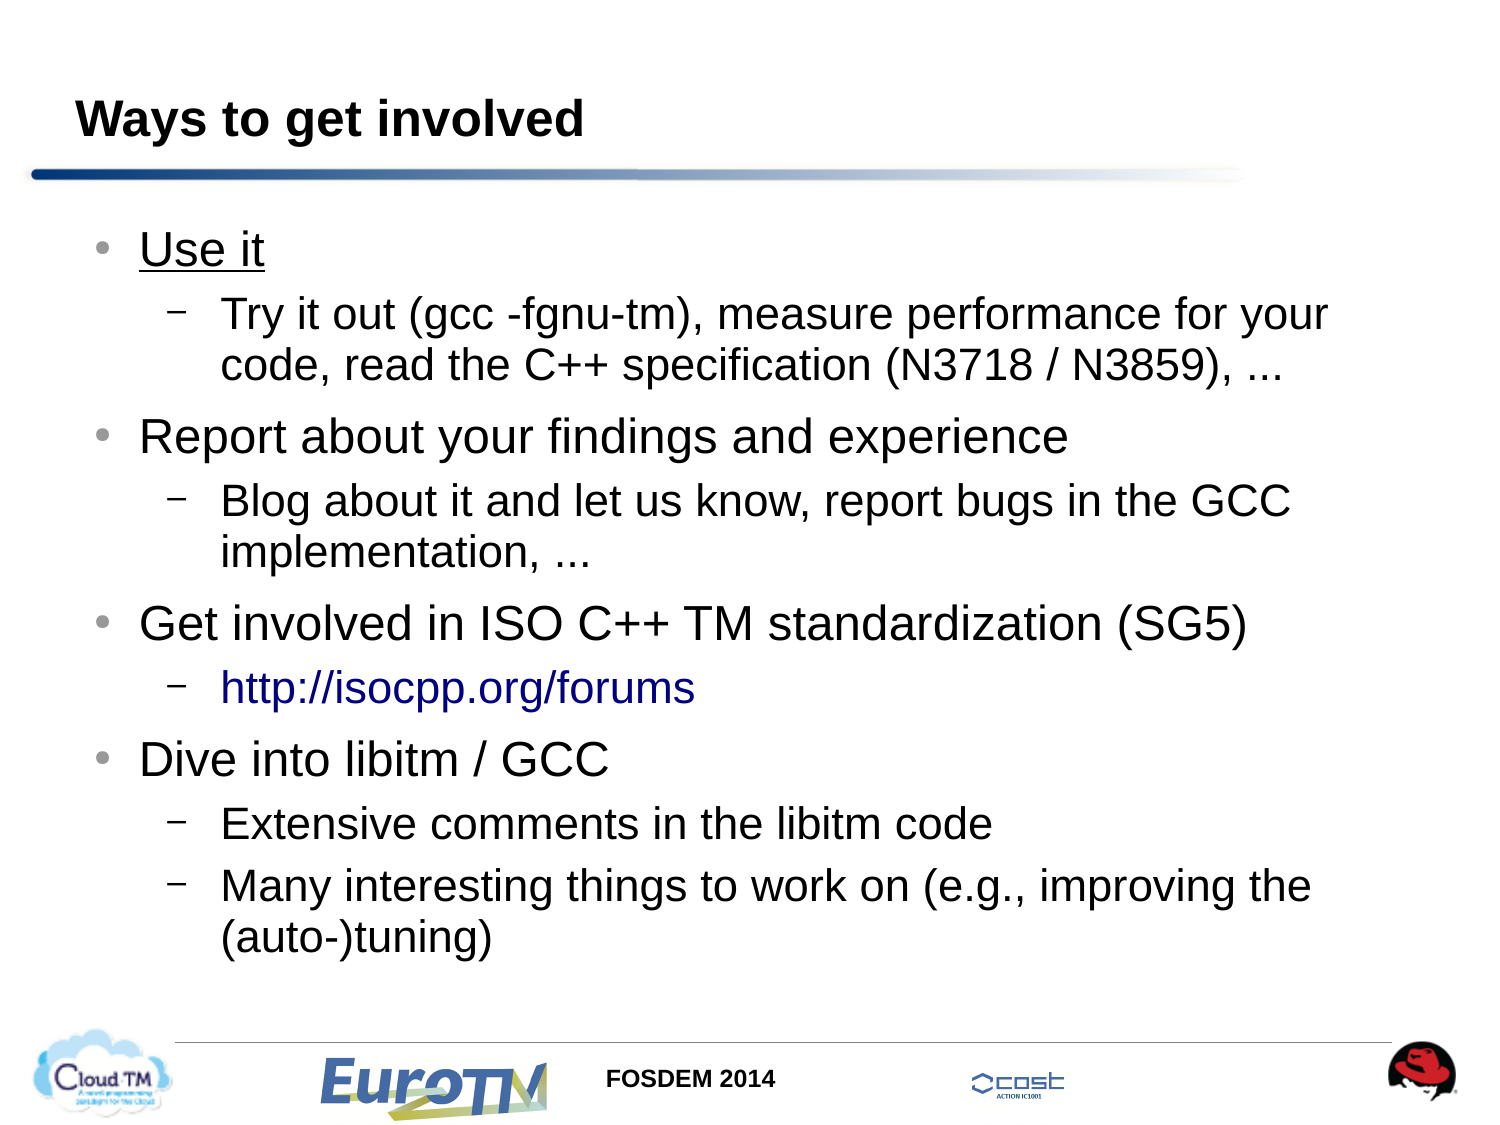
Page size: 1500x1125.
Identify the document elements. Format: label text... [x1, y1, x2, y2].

picture [16, 160, 75, 189]
title Ways to get involved [75, 34, 1425, 205]
picture [1387, 1039, 1463, 1110]
picture [315, 1053, 555, 1125]
picture [29, 1025, 175, 1120]
list Use it Try it out (gcc -fgnu-tm), measure performance for your code, read the C++ specification (N3718 / N3859), ... Report about your findings and experience Blog about it and let us know, report bugs in the GCC implementation, ... Get involved in ISO C++ TM standardization (SG5) http://isocpp.org/forums Dive into libitm / GCC Extensive comments in the libitm code Many interesting things to work on (e.g., improving the (auto-)tuning) [78, 222, 1429, 963]
